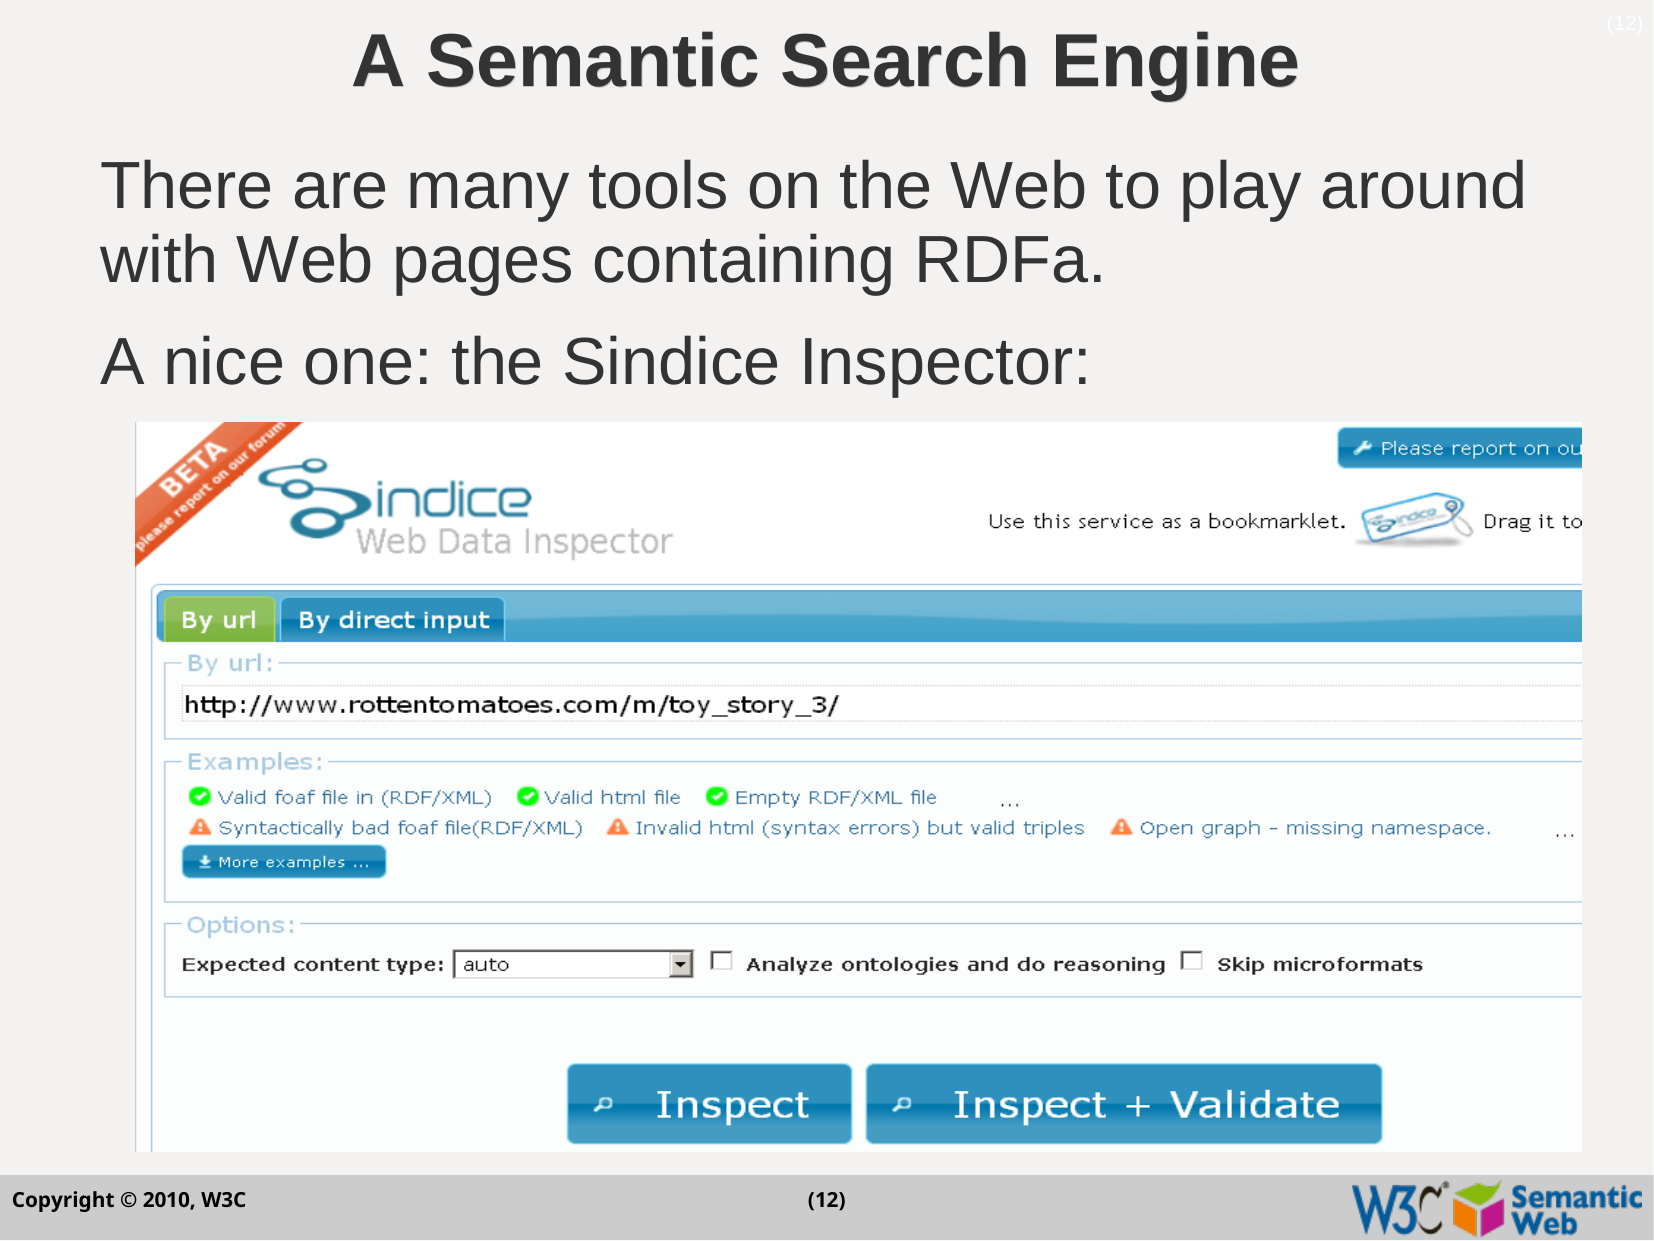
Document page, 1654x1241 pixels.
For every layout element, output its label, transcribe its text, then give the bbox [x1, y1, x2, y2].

picture [1352, 1178, 1642, 1237]
picture [135, 422, 1582, 1152]
title A Semantic Search Engine [0, 7, 1654, 111]
list There are many tools on the Web to play around with Web pages containing RDFa. A nice one: the Sindice Inspector: [29, 147, 1624, 1119]
